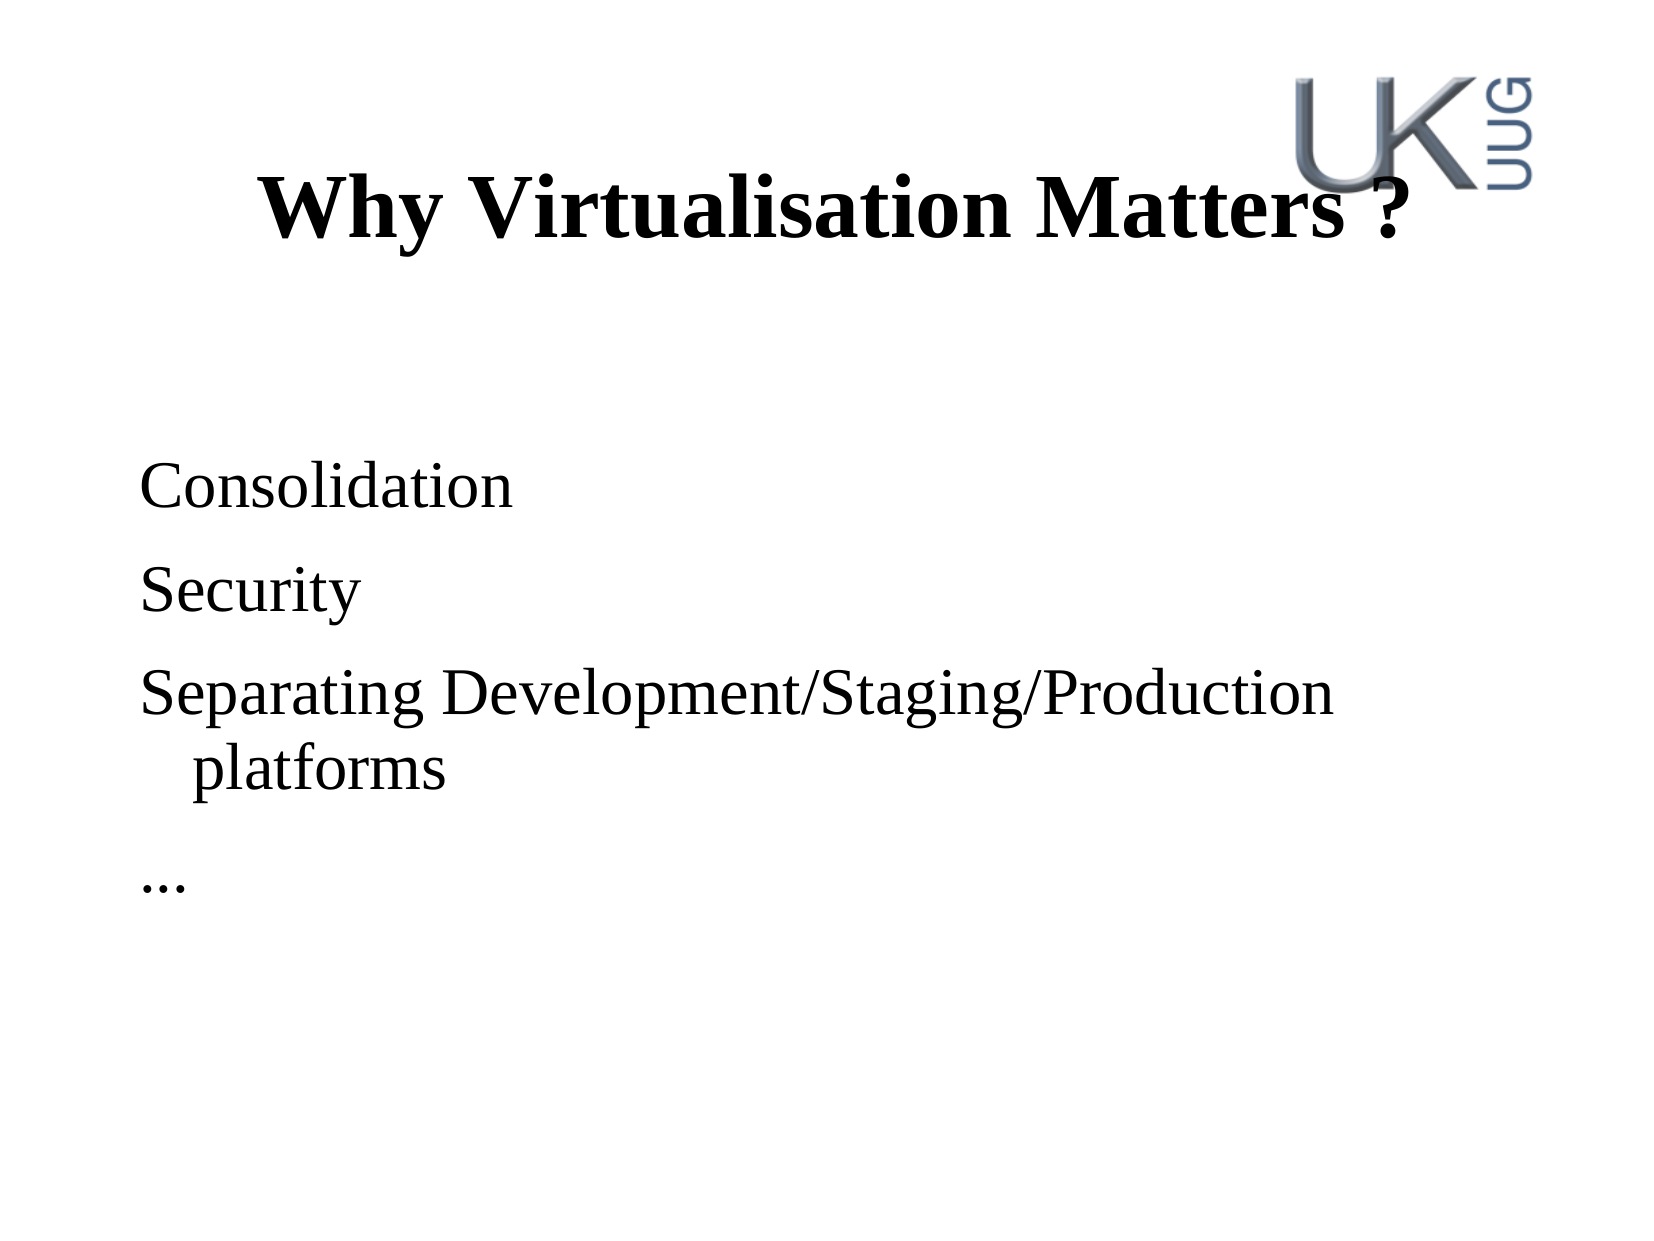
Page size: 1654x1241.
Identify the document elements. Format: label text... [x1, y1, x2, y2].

list Consolidation Security Separating Development/Staging/Production platforms ... [121, 344, 1534, 1149]
title Why Virtualisation Matters ? [121, 102, 1534, 311]
picture [1289, 74, 1538, 196]
